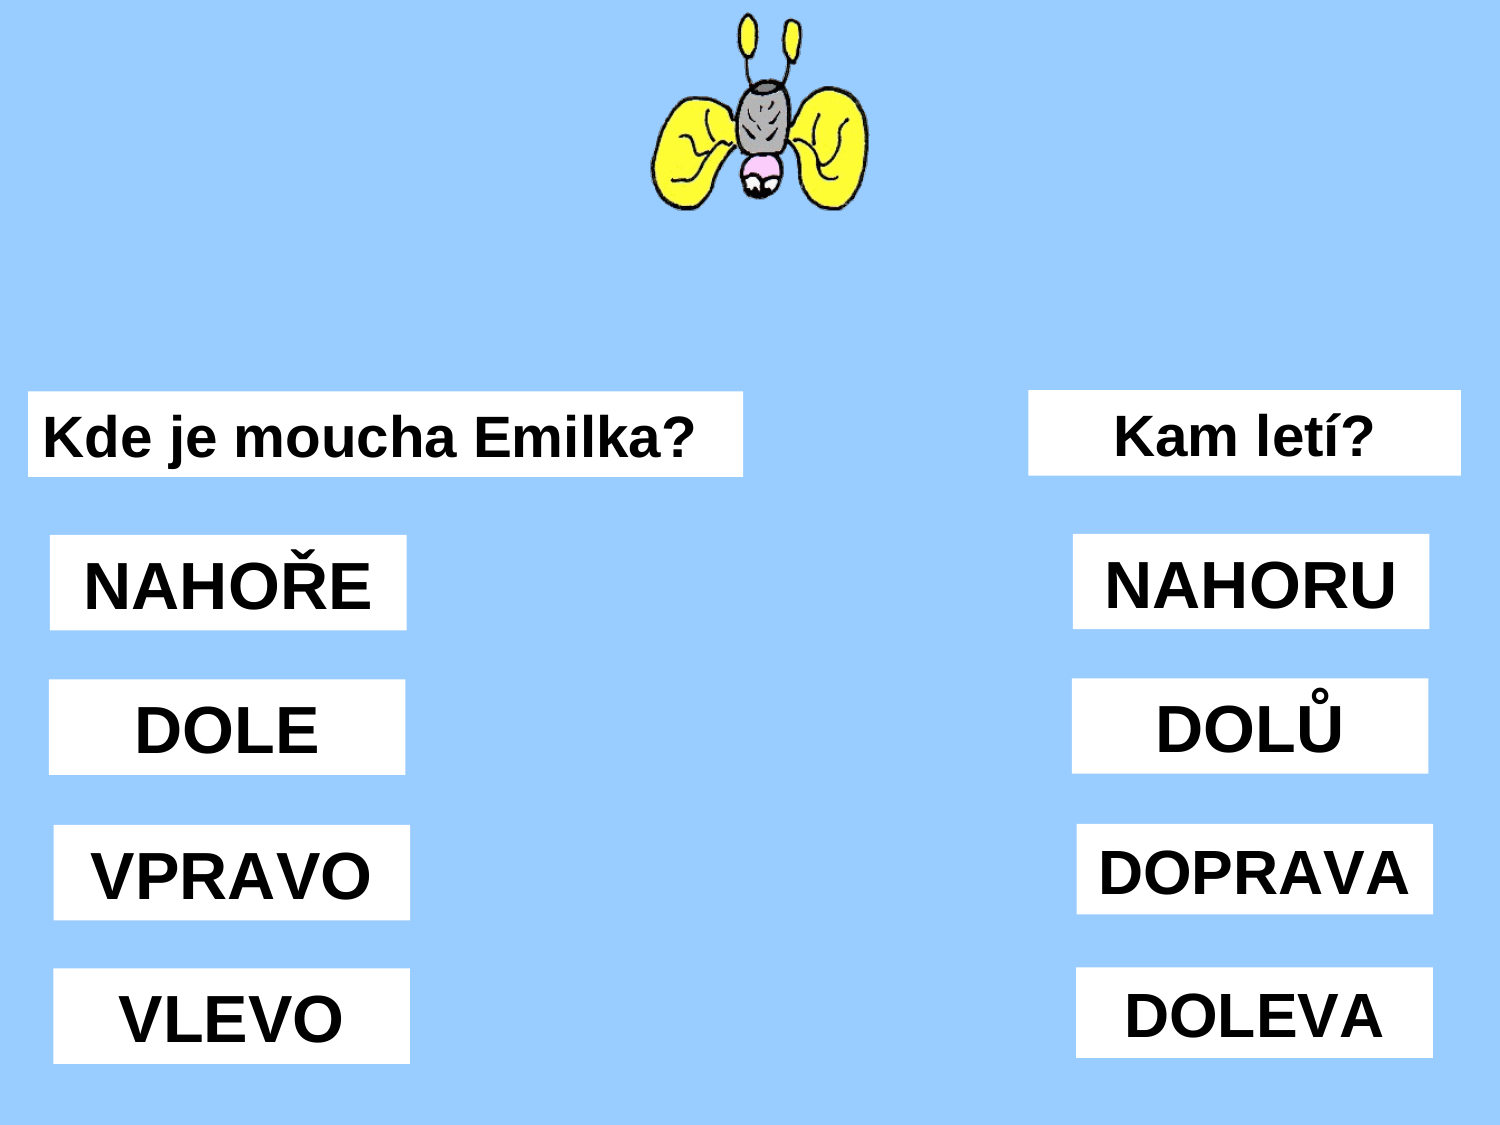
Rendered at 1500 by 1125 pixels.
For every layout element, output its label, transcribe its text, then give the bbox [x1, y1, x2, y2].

text_box DOLŮ [1071, 678, 1429, 774]
text_box VLEVO [53, 968, 410, 1064]
text_box Kde je moucha Emilka? [28, 391, 744, 477]
text_box VPRAVO [53, 824, 411, 921]
text_box NAHOŘE [49, 534, 407, 631]
picture [625, 0, 892, 253]
text_box DOLEVA [1076, 967, 1433, 1058]
text_box DOPRAVA [1076, 823, 1434, 915]
text_box DOLE [48, 679, 406, 775]
text_box NAHORU [1072, 533, 1430, 630]
text_box Kam letí? [1028, 390, 1461, 476]
